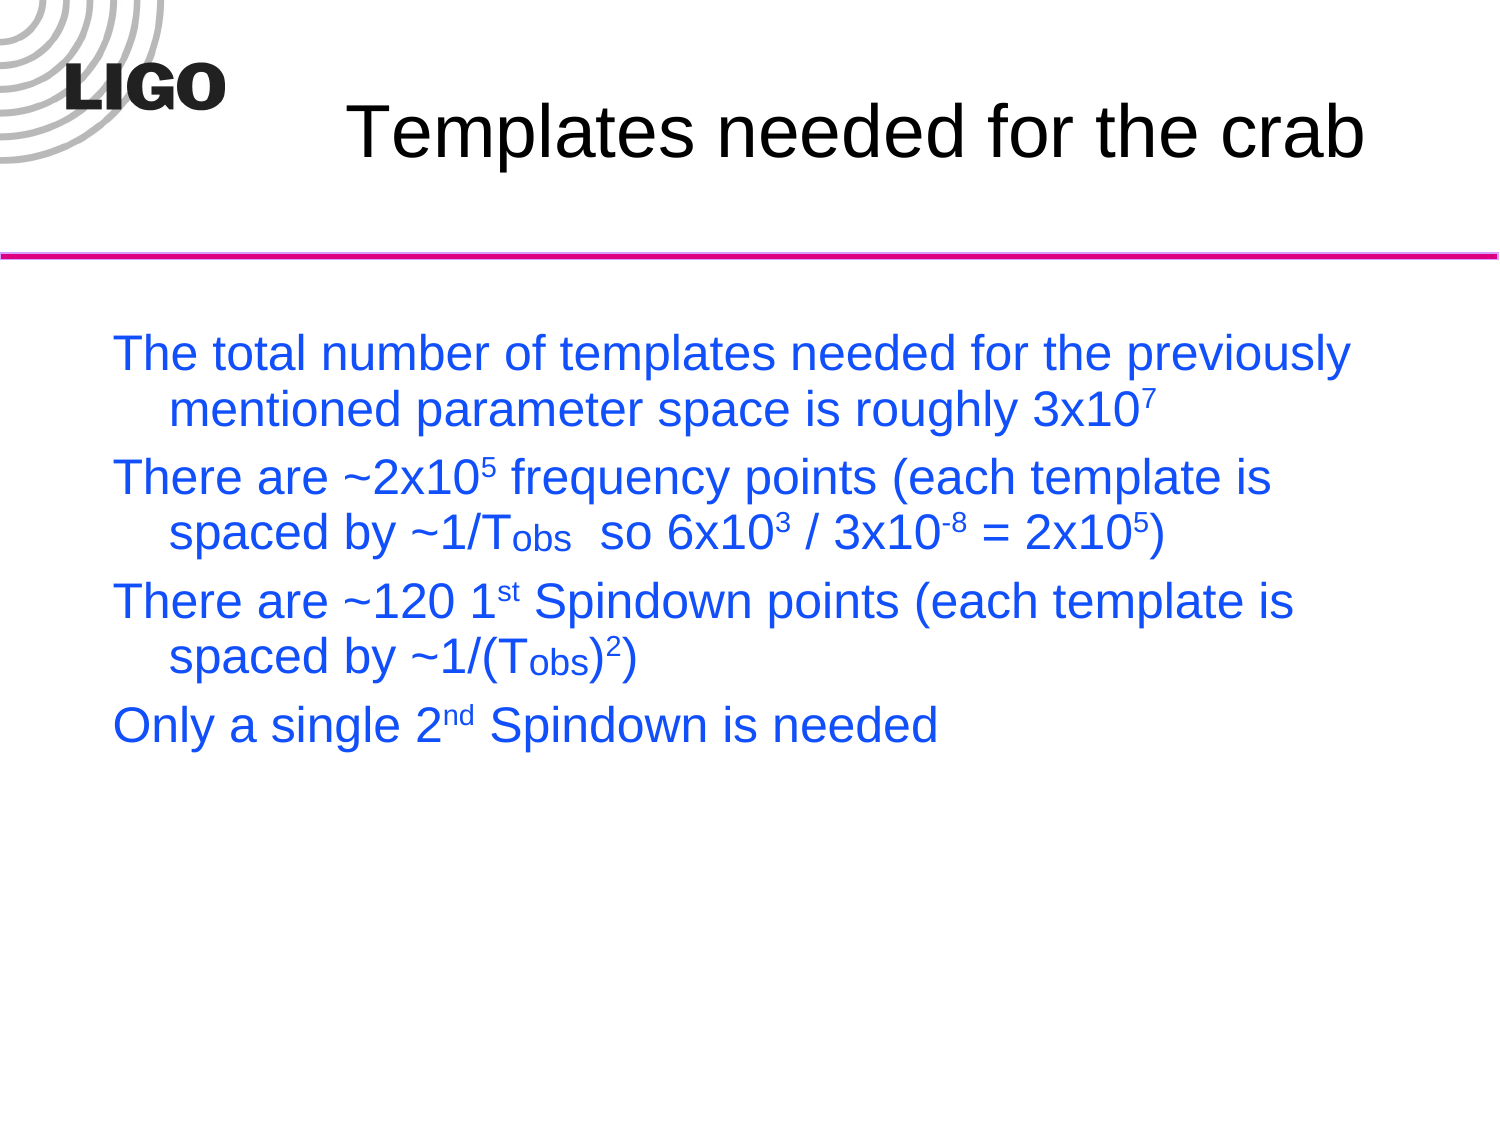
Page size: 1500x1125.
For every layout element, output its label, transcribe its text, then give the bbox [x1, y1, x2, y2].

title Templates needed for the crab [262, 37, 1450, 225]
list The total number of templates needed for the previously mentioned parameter space is roughly 3x107 There are ~2x105 frequency points (each template is spaced by ~1/Tobs so 6x103 / 3x10-8 = 2x105) There are ~120 1st Spindown points (each template is spaced by ~1/(Tobs)2) Only a single 2nd Spindown is needed [112, 324, 1388, 1001]
